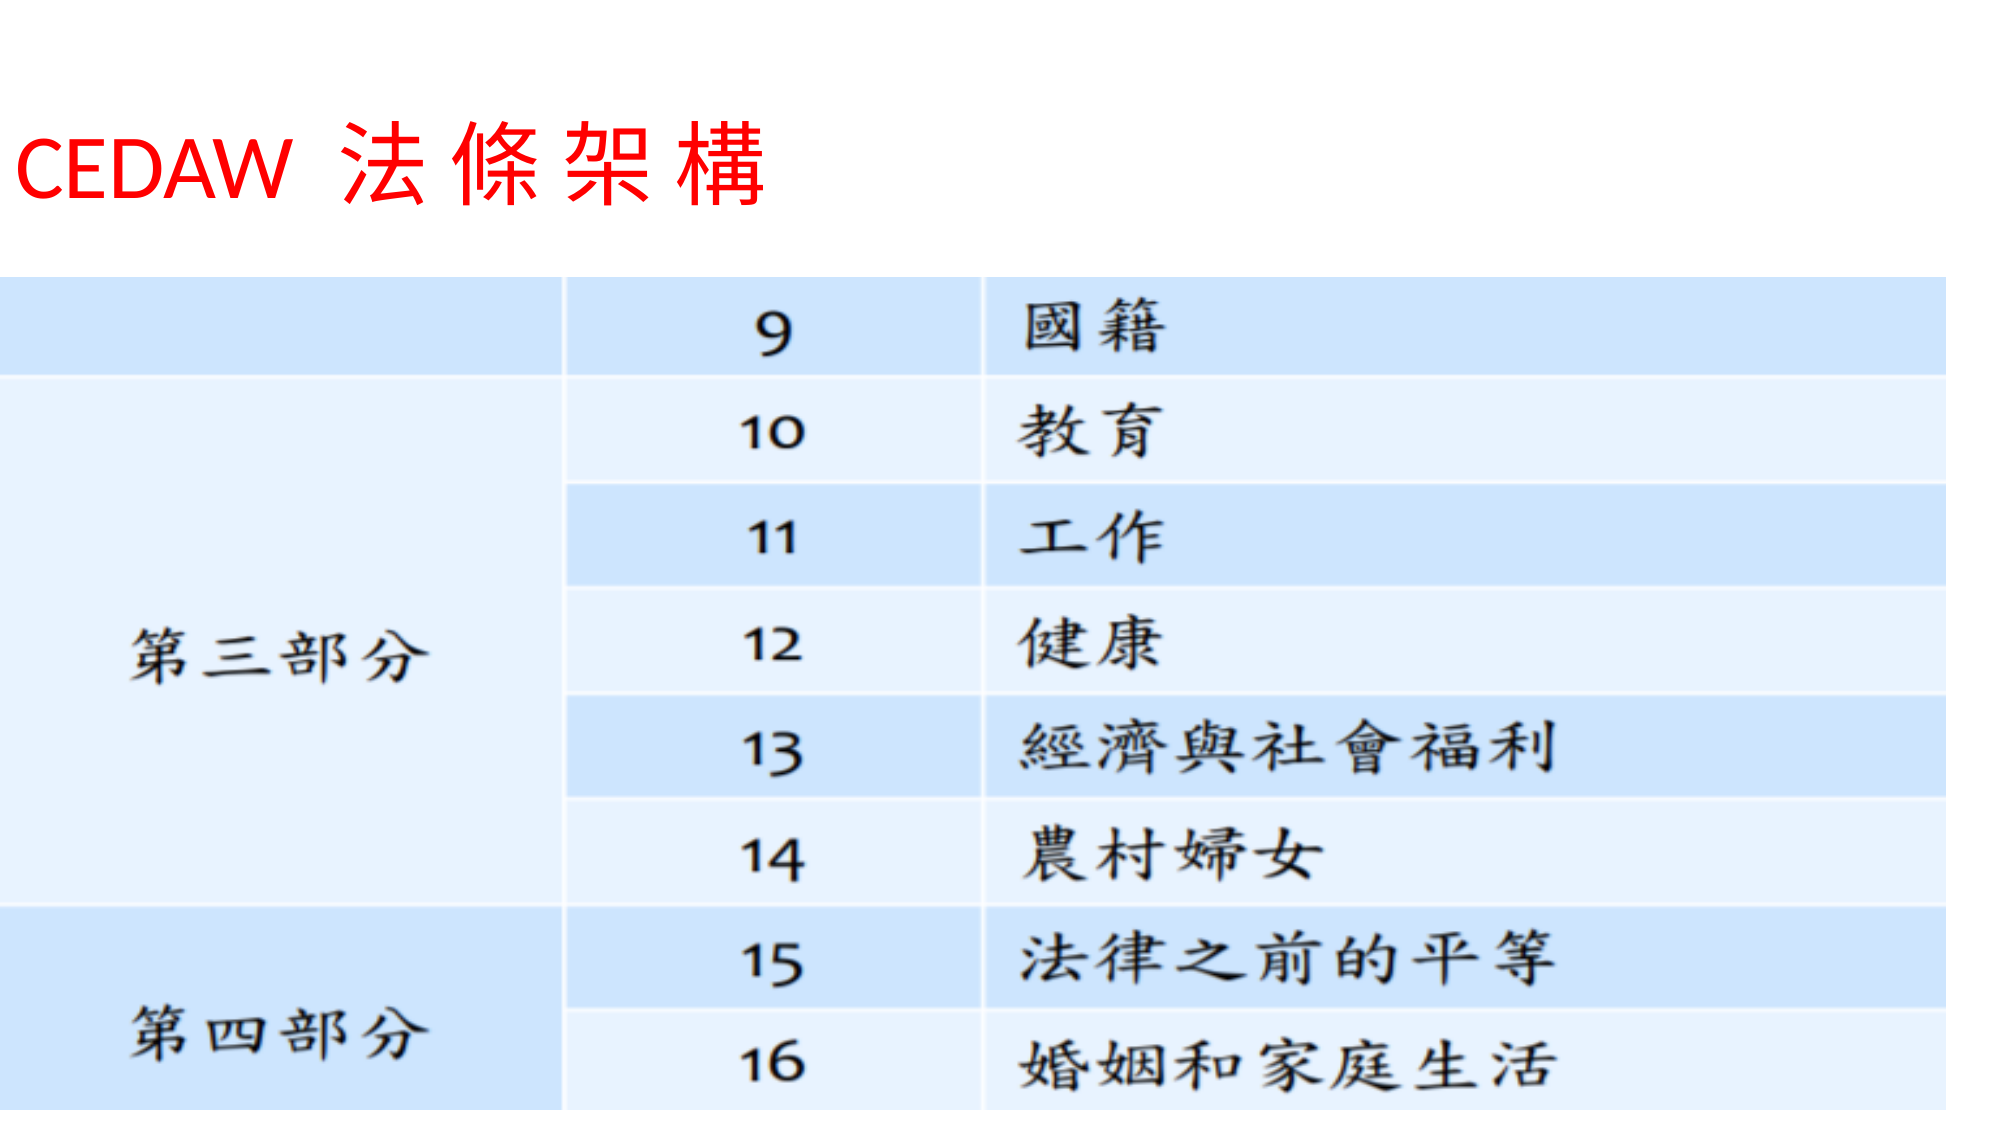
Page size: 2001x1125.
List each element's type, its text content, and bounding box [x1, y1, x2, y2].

title CEDAW 法 條 架 構 [0, 59, 1863, 277]
picture [0, 277, 1946, 1110]
